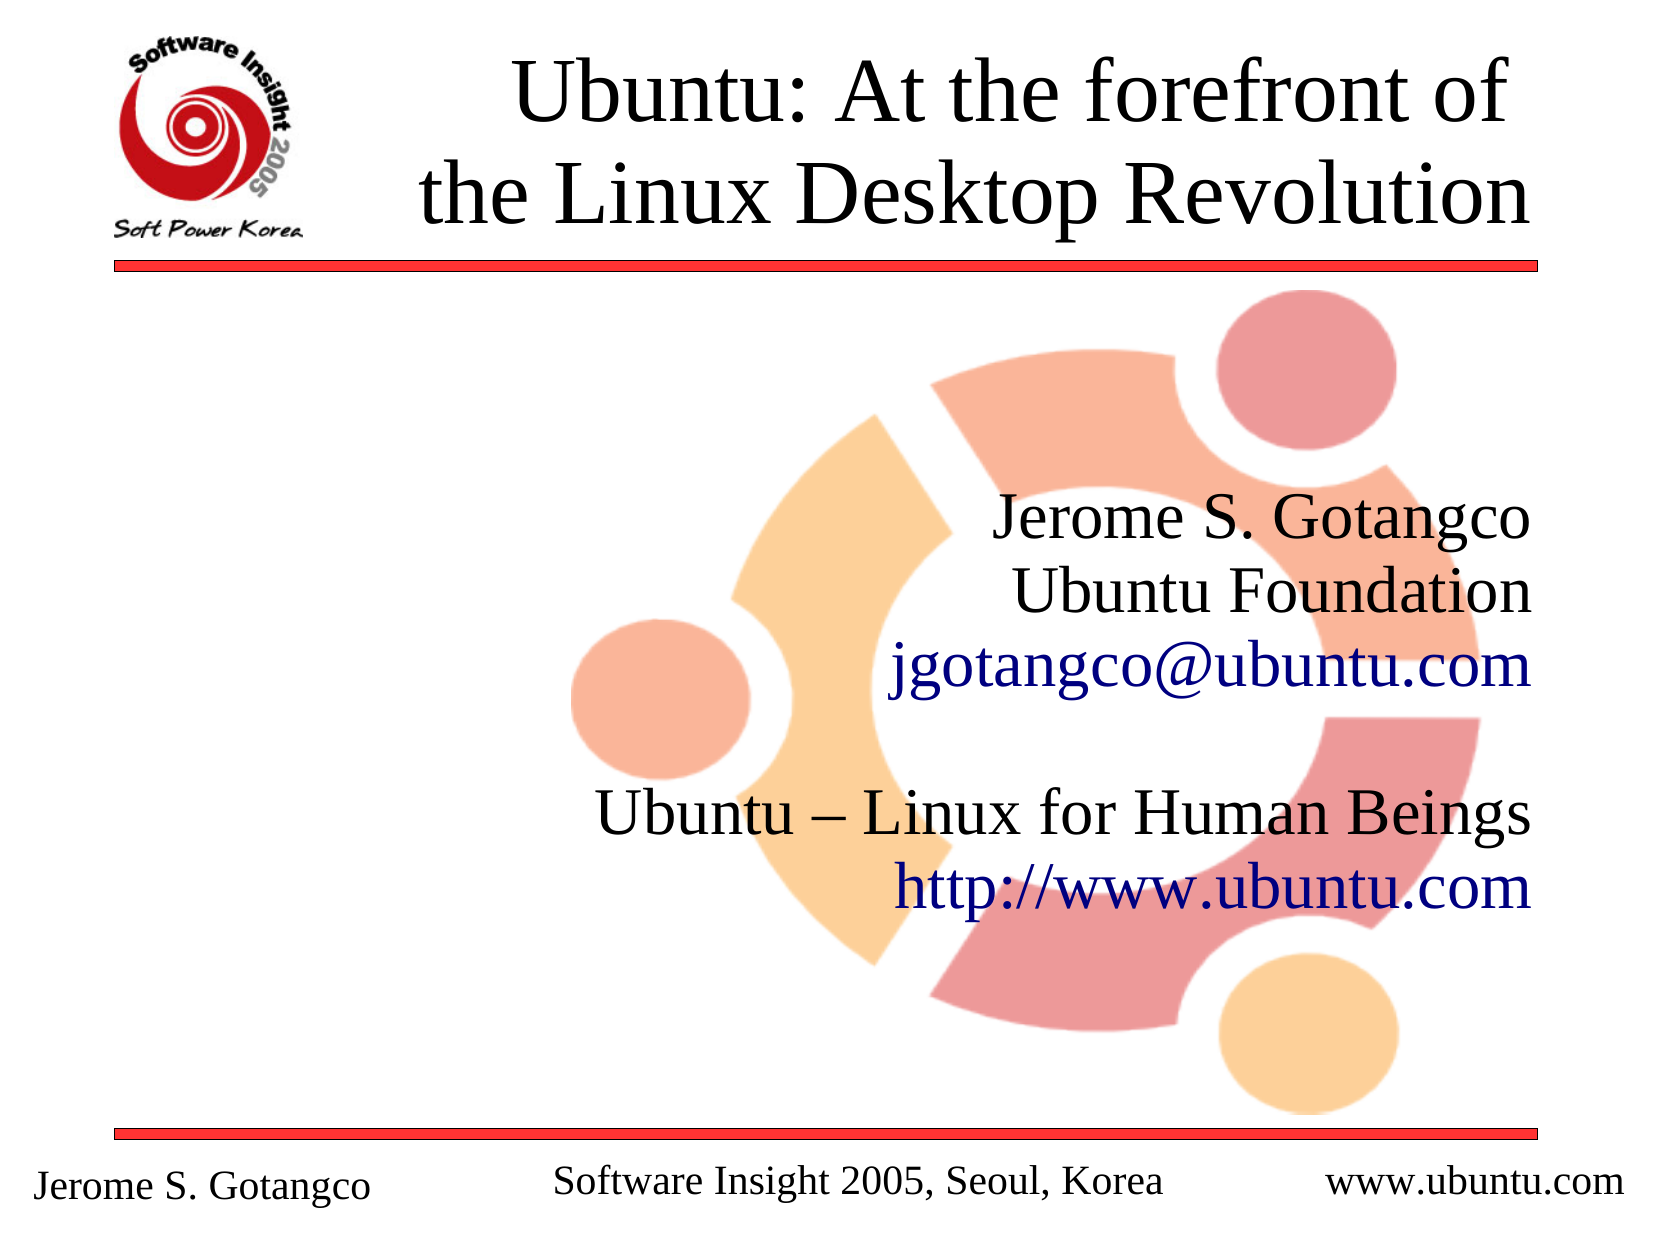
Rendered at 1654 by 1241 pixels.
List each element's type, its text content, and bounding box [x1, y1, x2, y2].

picture [114, 36, 303, 238]
title Ubuntu: At the forefront of the Linux Desktop Revolution [334, 30, 1534, 253]
subtitle Jerome S. Gotangco Ubuntu Foundation jgotangco@ubuntu.com Ubuntu – Linux for Human Beings http://www.ubuntu.com [121, 276, 1534, 1127]
